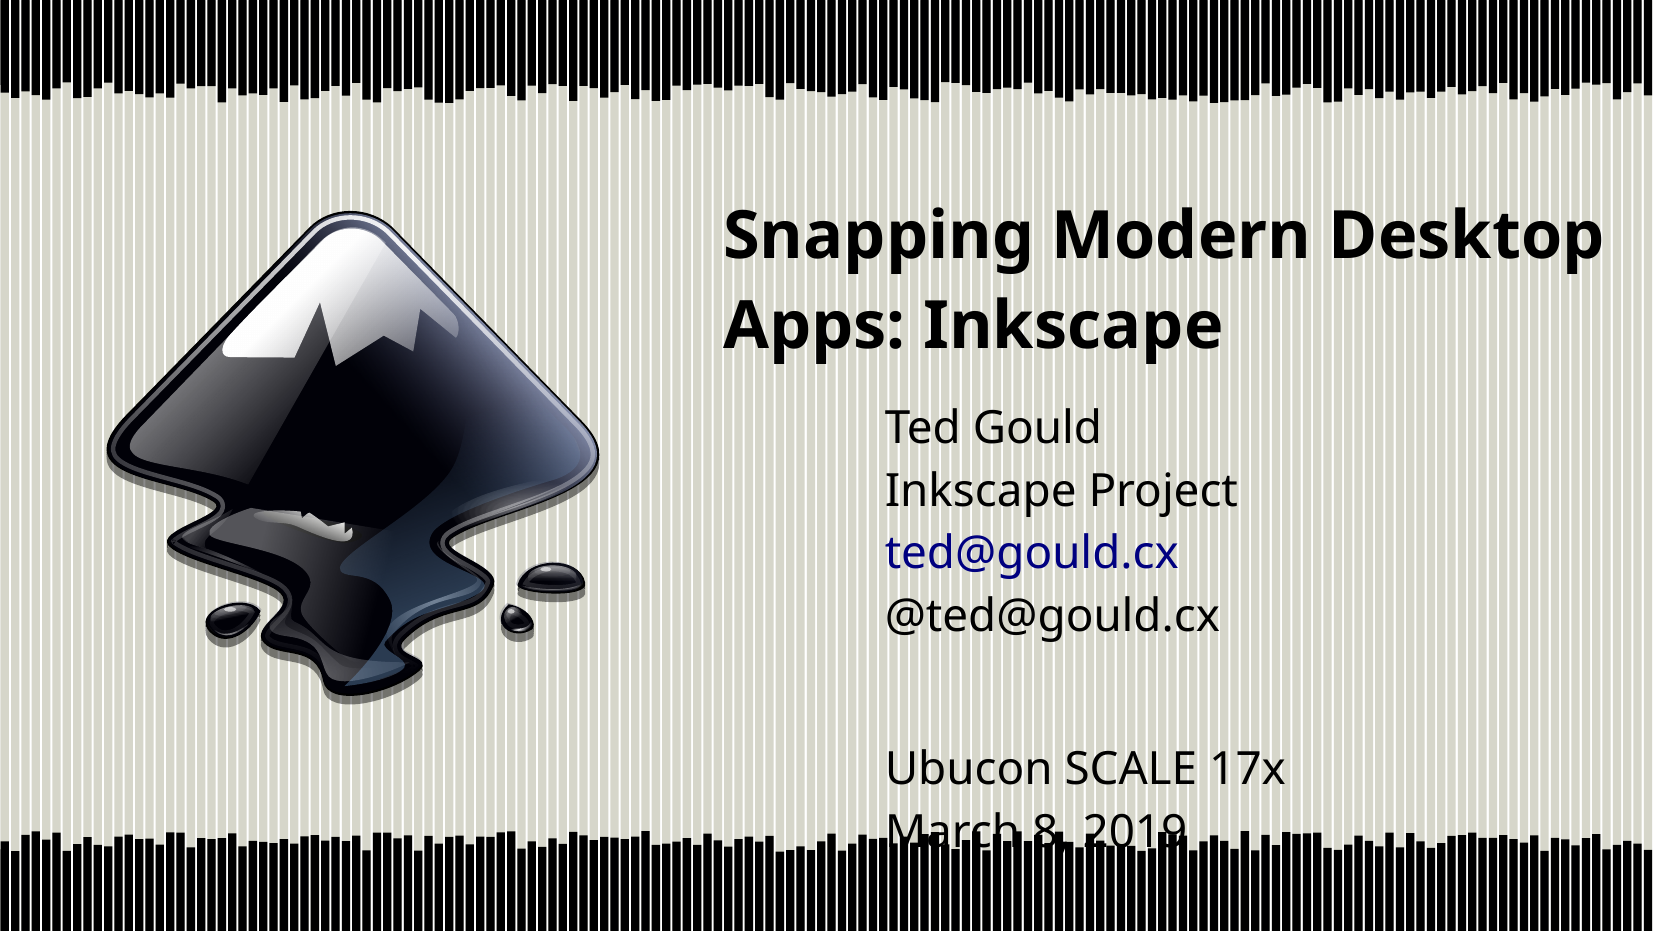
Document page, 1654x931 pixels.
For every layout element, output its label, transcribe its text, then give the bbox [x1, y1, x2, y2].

picture [68, 177, 638, 747]
text_box Snapping Modern Desktop Apps: Inkscape [708, 179, 1654, 344]
text_box Ted Gould Inkscape Project ted@gould.cx @ted@gould.cx Ubucon SCALE 17x March 8, 2019 [870, 387, 1576, 926]
